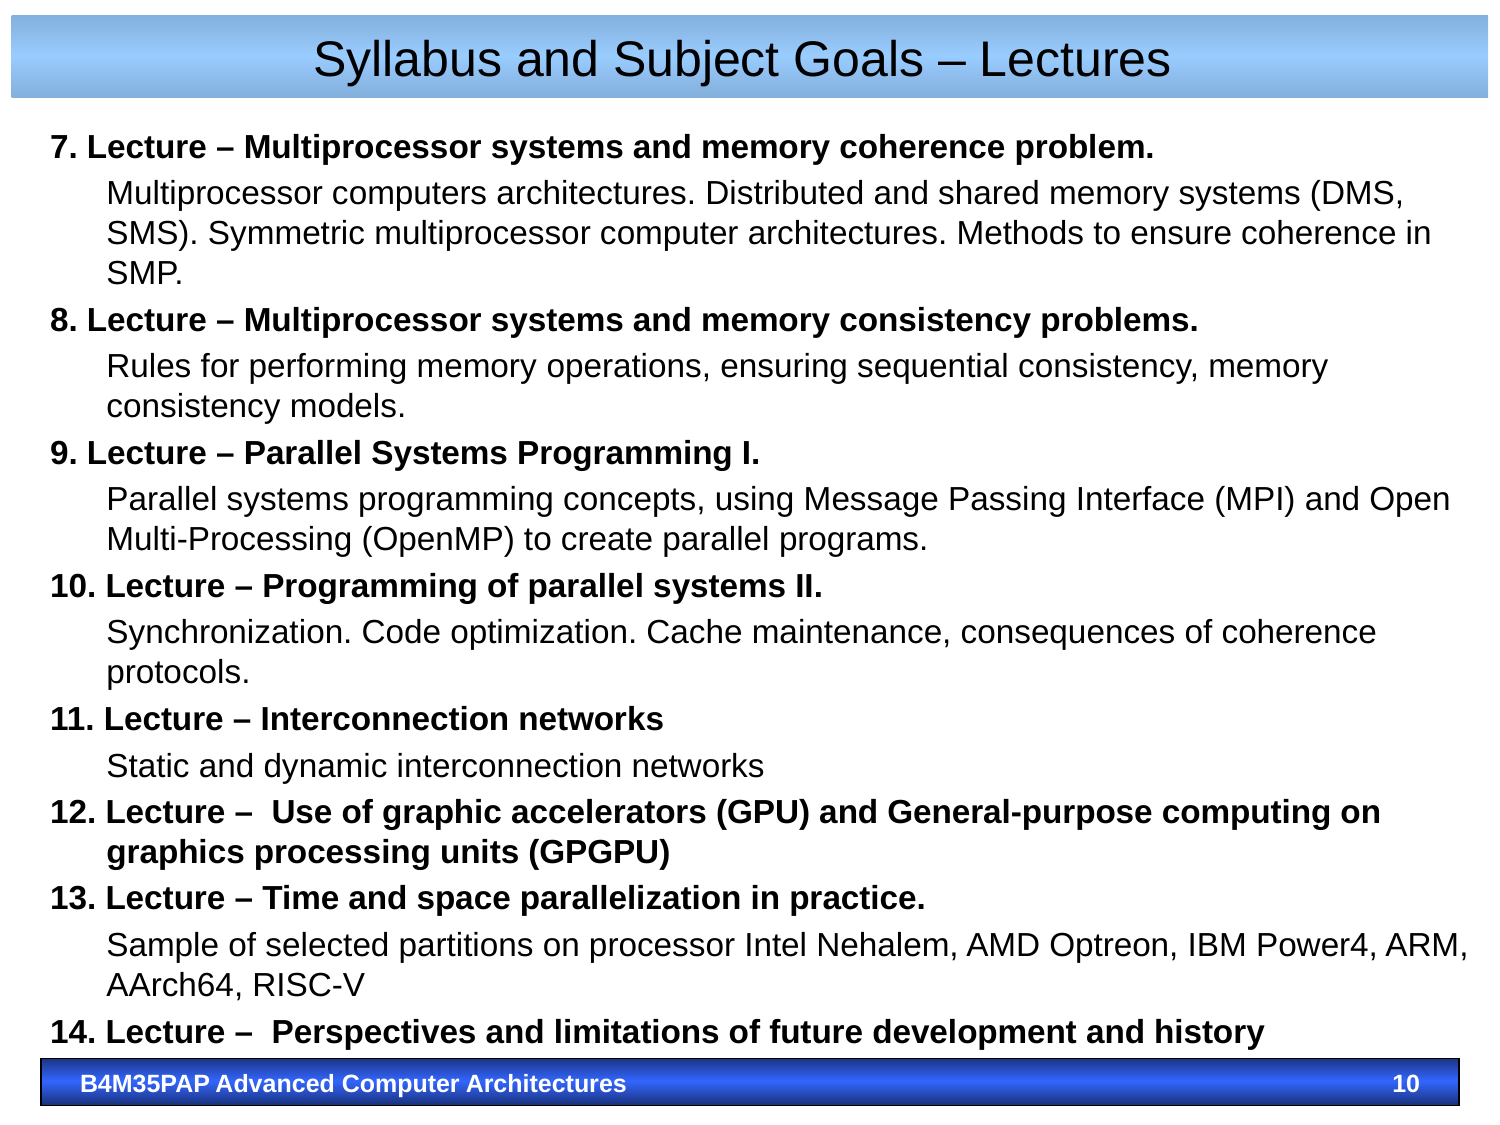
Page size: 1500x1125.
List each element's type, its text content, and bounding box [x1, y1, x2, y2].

text_box 7. Lecture – Multiprocessor systems and memory coherence problem. Multiprocessor computers architectures. Distributed and shared memory systems (DMS, SMS). Symmetric multiprocessor computer architectures. Methods to ensure coherence in SMP. 8. Lecture – Multiprocessor systems and memory consistency problems. Rules for performing memory operations, ensuring sequential consistency, memory consistency models. 9. Lecture – Parallel Systems Programming I. Parallel systems programming concepts, using Message Passing Interface (MPI) and Open Multi-Processing (OpenMP) to create parallel programs. 10. Lecture – Programming of parallel systems II. Synchronization. Code optimization. Cache maintenance, consequences of coherence protocols. 11. Lecture – Interconnection networks Static and dynamic interconnection networks 12. Lecture – Use of graphic accelerators (GPU) and General-purpose computing on graphics processing units (GPGPU) 13. Lecture – Time and space parallelization in practice. Sample of selected partitions on processor Intel Nehalem, AMD Optreon, IBM Power4, ARM, AArch64, RISC-V 14. Lecture – Perspectives and limitations of future development and history [35, 117, 1500, 1041]
title Syllabus and Subject Goals – Lectures [11, 15, 1489, 98]
